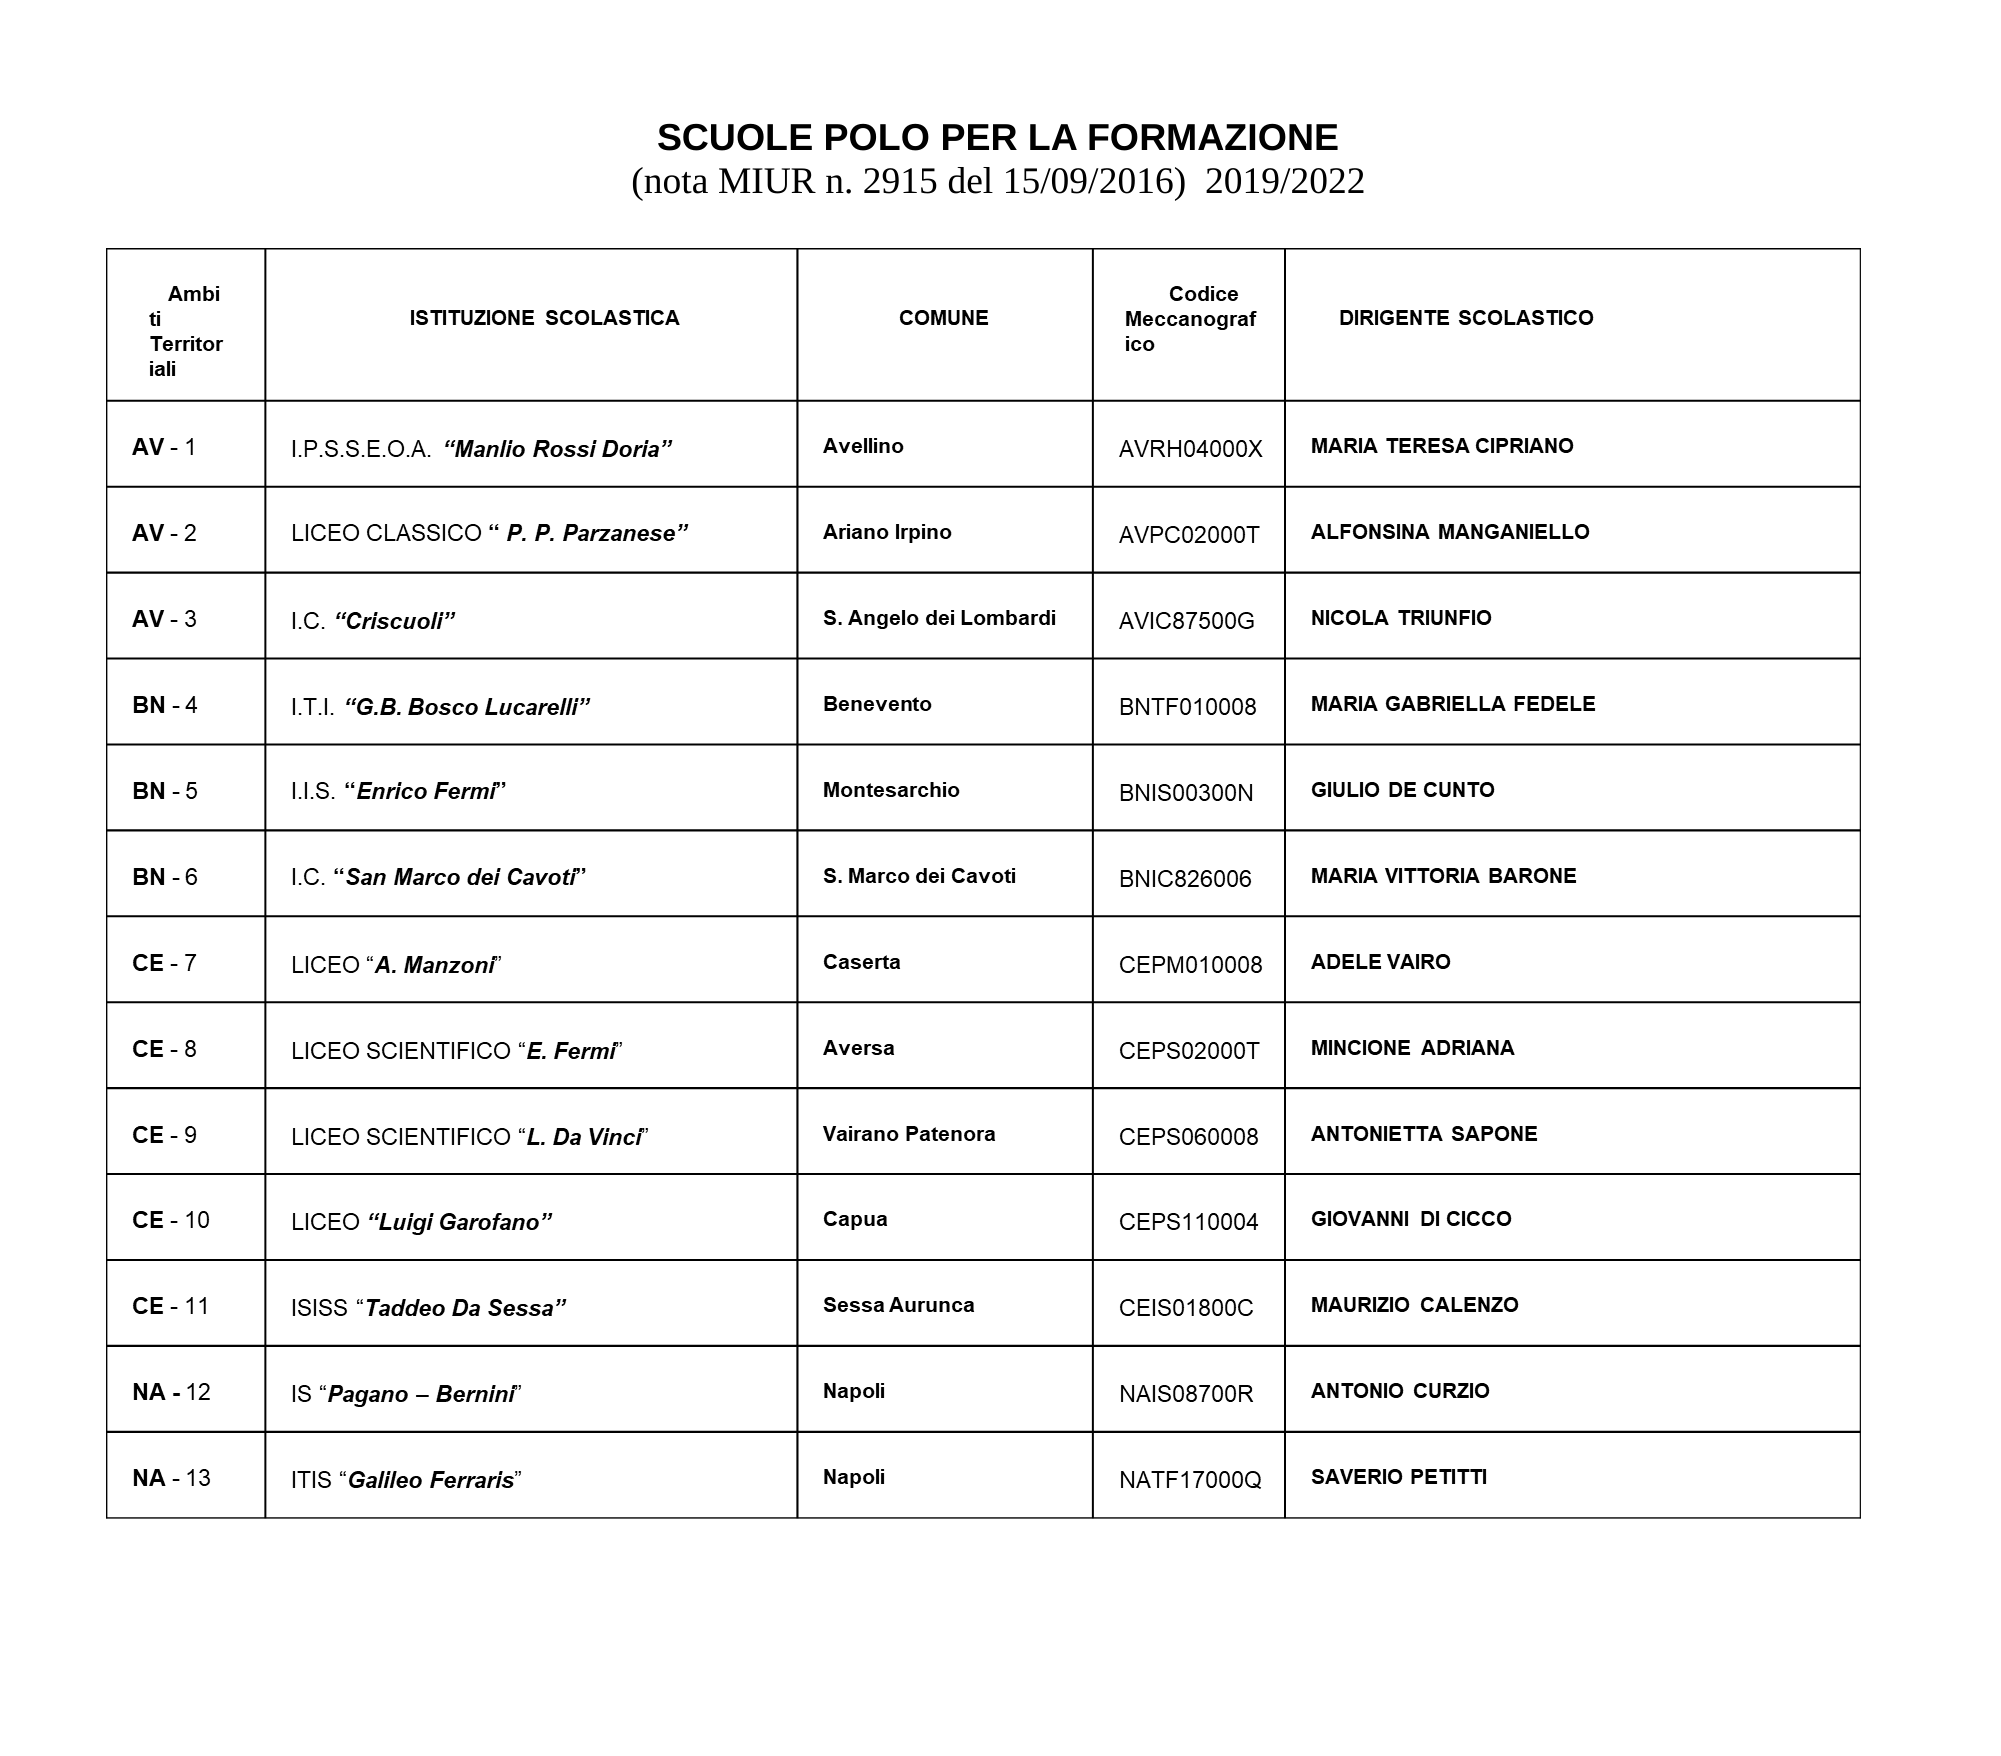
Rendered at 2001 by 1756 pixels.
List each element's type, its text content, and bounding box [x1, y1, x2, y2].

picture [106, 248, 1861, 1519]
text_box SCUOLE POLO PER LA FORMAZIONE (nota MIUR n. 2915 del 15/09/2016) 2019/2022 [136, 113, 1861, 202]
